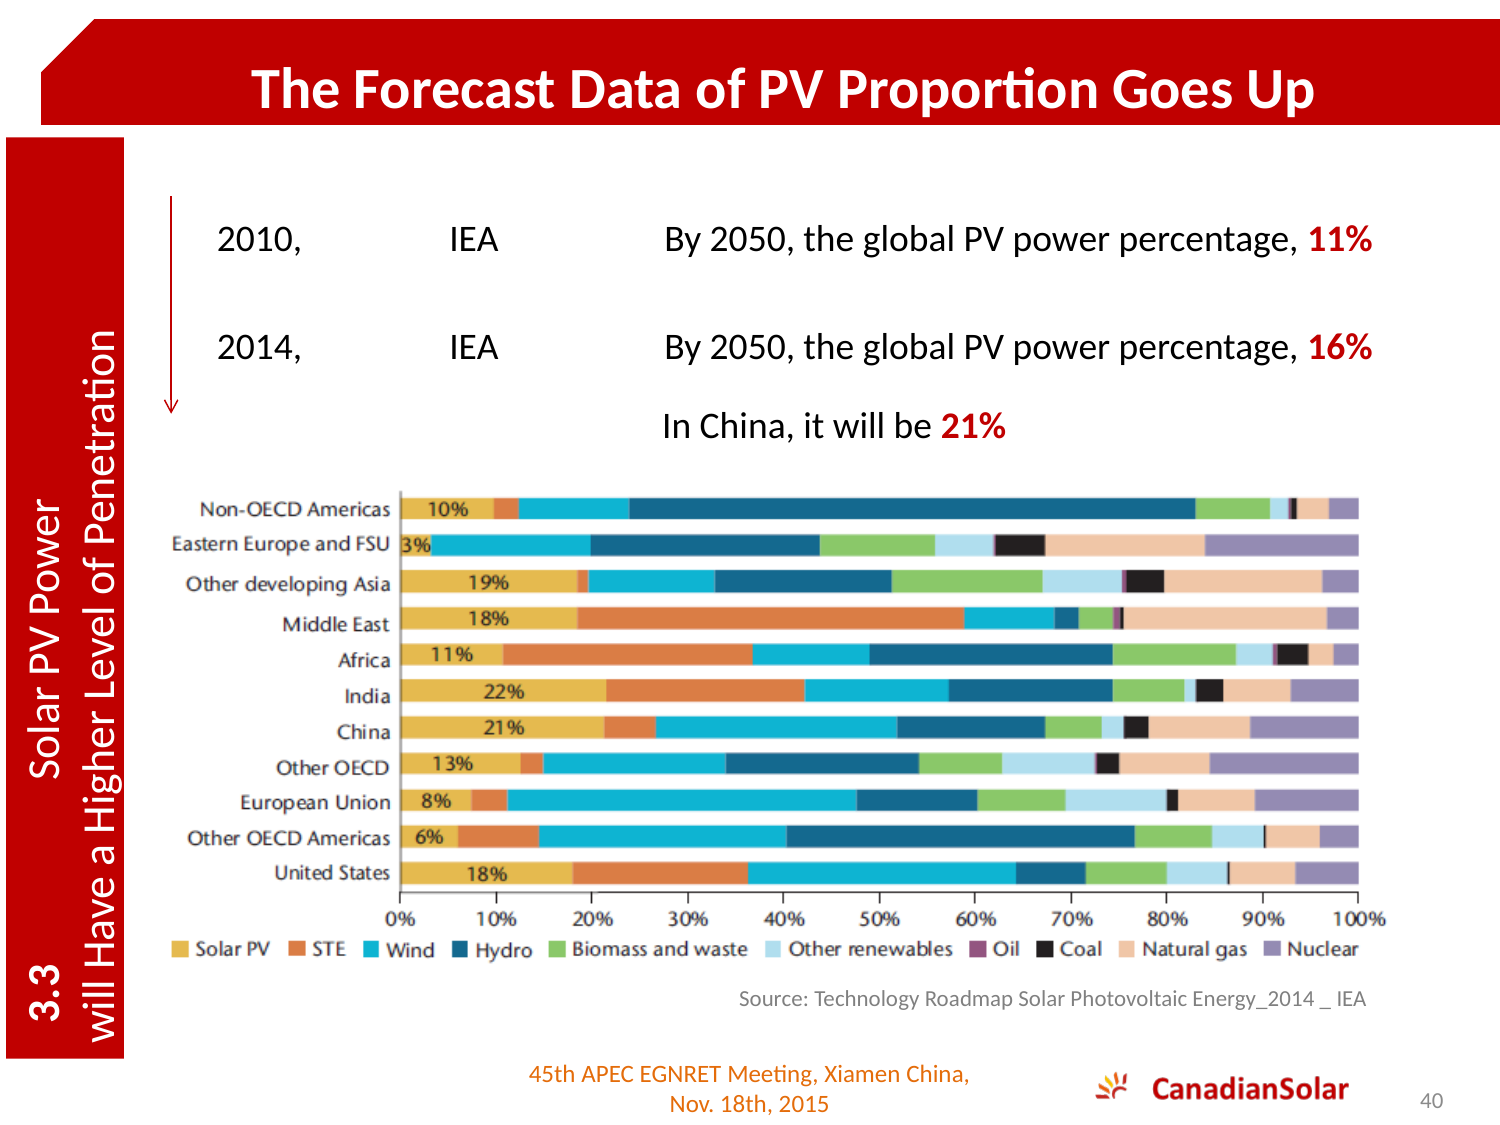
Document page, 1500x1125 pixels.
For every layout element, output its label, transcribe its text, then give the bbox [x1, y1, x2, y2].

text_box In China, it will be 21% [647, 393, 1021, 454]
text_box By 2050, the global PV power percentage, 16% [649, 314, 1388, 375]
text_box The Forecast Data of PV Proportion Goes Up [41, 19, 1500, 126]
picture [1080, 1046, 1377, 1125]
text_box 3.3 Solar PV Power will Have a Higher Level of Penetration [6, 137, 124, 1059]
text_box 2014, [202, 314, 434, 375]
slide_number <編號> [1108, 1069, 1459, 1125]
footer 45th APEC EGNRET Meeting, Xiamen China, Nov. 18th, 2015 [512, 1057, 988, 1118]
text_box By 2050, the global PV power percentage, 11% [649, 206, 1388, 267]
picture [147, 479, 1398, 965]
text_box 2010, [202, 206, 434, 267]
text_box IEA [434, 206, 514, 267]
text_box IEA [434, 314, 514, 375]
text_box Source: Technology Roadmap Solar Photovoltaic Energy_2014 _ IEA [501, 975, 1388, 1022]
